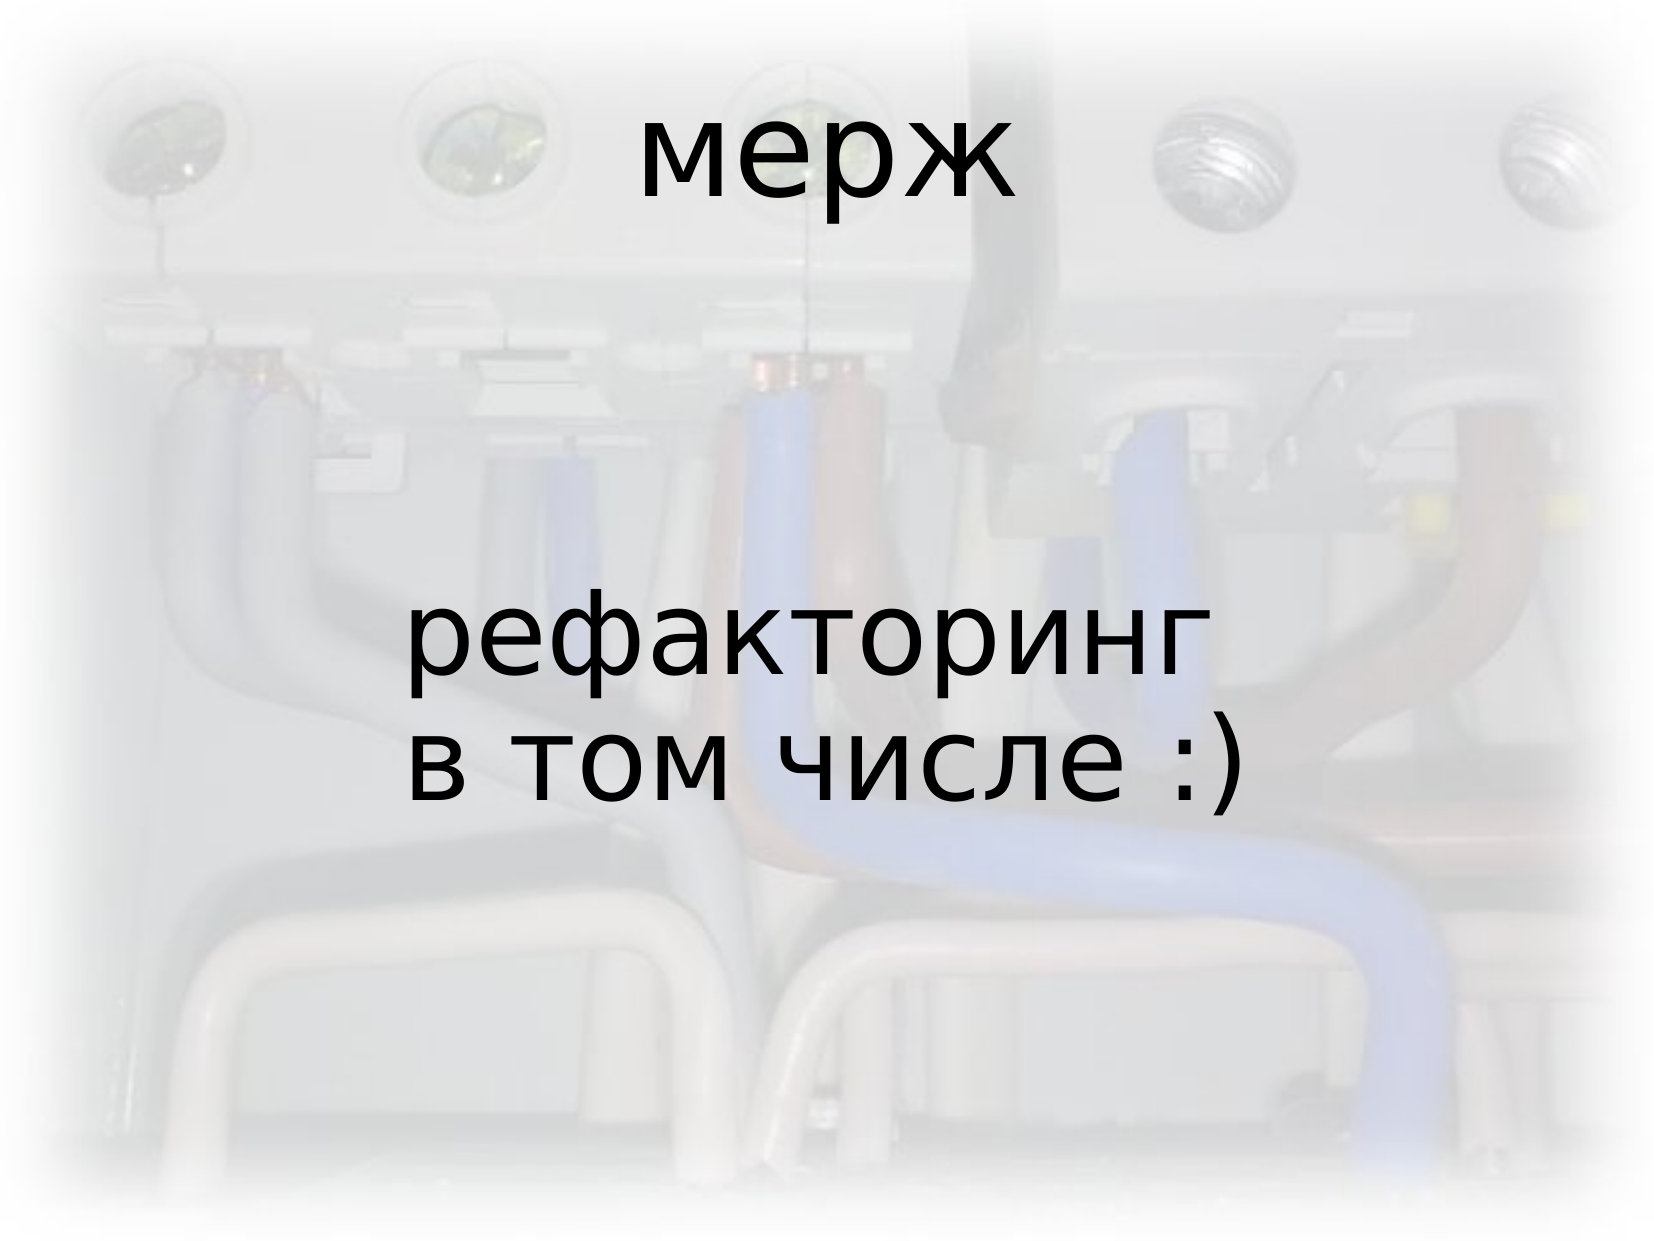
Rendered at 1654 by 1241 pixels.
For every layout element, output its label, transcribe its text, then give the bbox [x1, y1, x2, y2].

picture [0, 0, 1654, 1241]
subtitle рефакторинг в том числе :) [82, 290, 1571, 1109]
title мерж [82, 49, 1571, 257]
